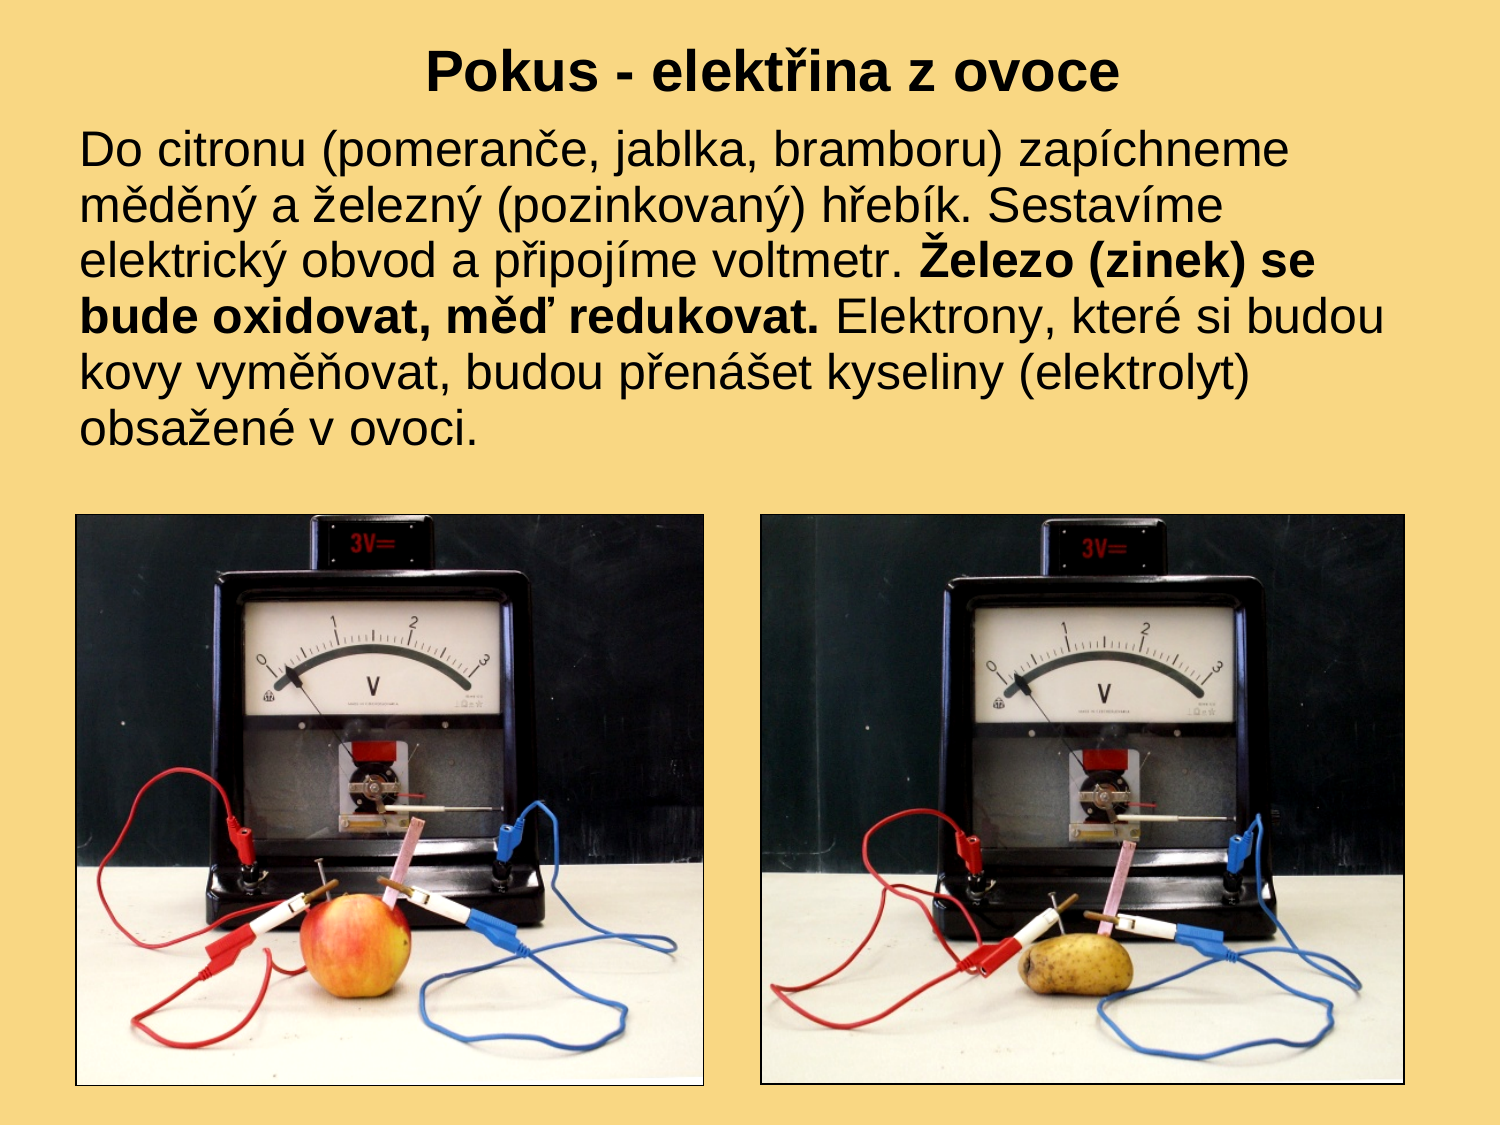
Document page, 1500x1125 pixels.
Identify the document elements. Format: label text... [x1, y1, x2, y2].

text_box Pokus - elektřina z ovoce [100, 31, 1447, 112]
picture [761, 515, 1404, 1084]
picture [76, 515, 703, 1085]
text_box Do citronu (pomeranče, jablka, bramboru) zapíchneme měděný a železný (pozinkovaný) hřebík. Sestavíme elektrický obvod a připojíme voltmetr. Železo (zinek) se bude oxidovat, měď redukovat. Elektrony, které si budou kovy vyměňovat, budou přenášet kyseliny (elektrolyt) obsažené v ovoci. [64, 113, 1447, 464]
